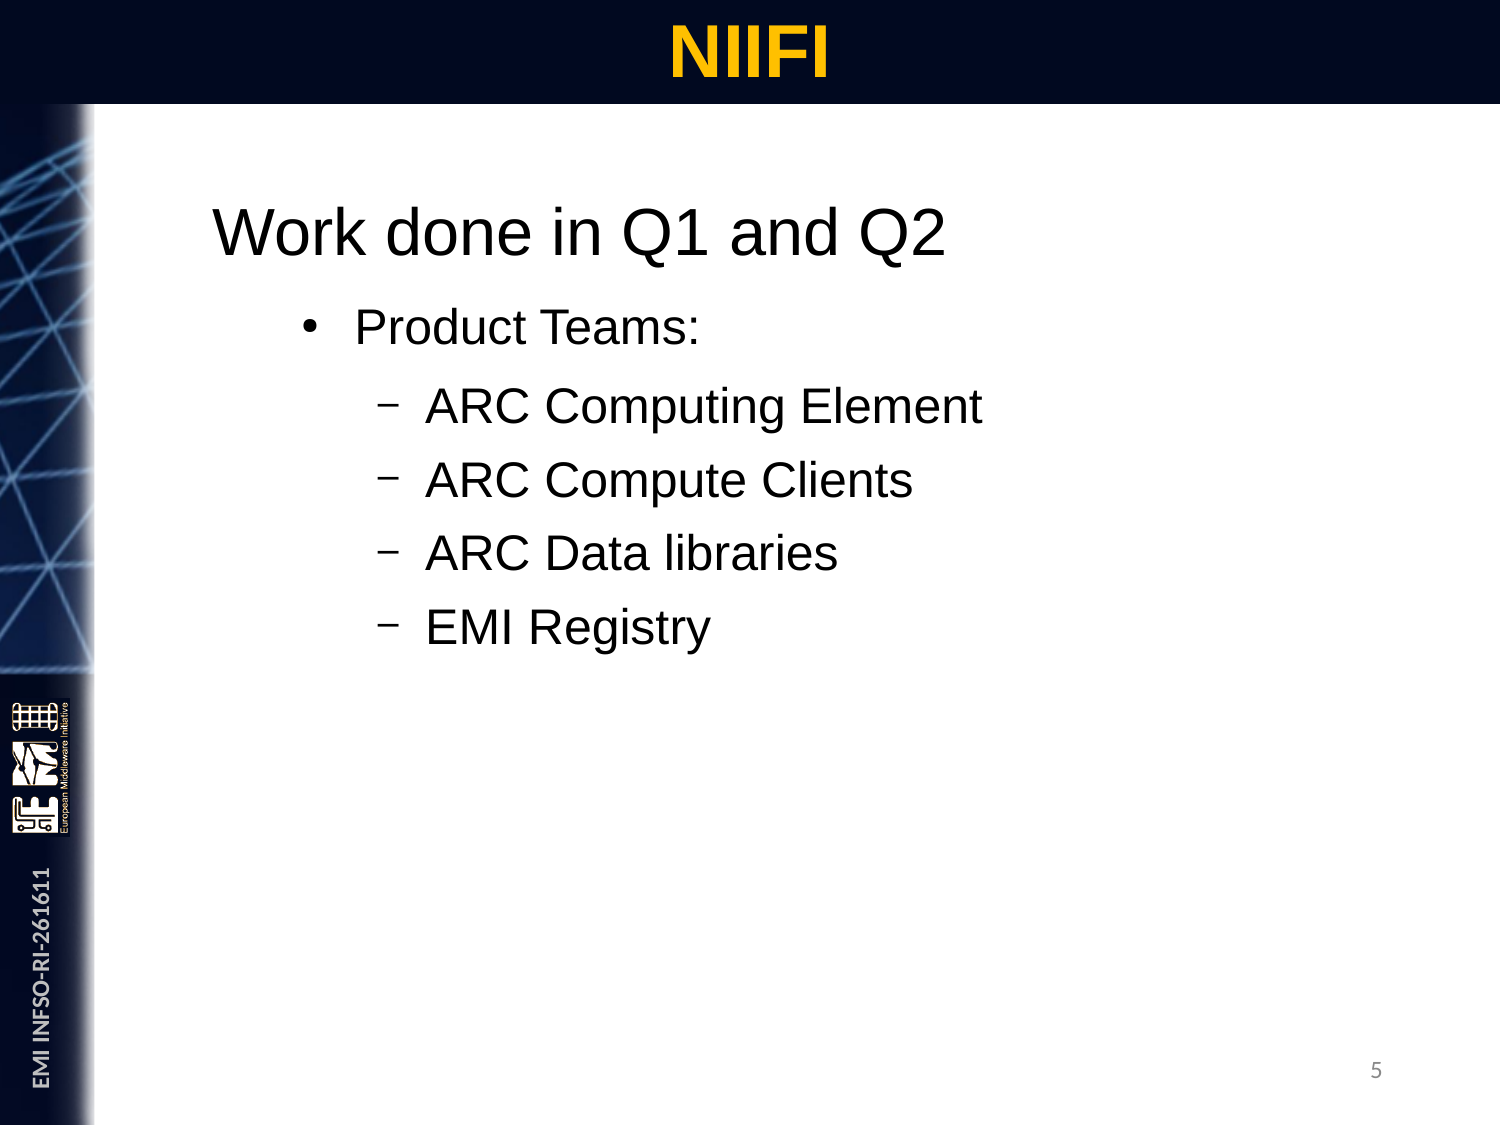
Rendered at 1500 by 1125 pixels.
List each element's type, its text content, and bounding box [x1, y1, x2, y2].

title NIIFI [0, 0, 1500, 104]
text_box <szám> [1354, 1042, 1424, 1103]
picture [0, 104, 105, 1125]
list Work done in Q1 and Q2 Product Teams: ARC Computing Element ARC Compute Clients ARC Data libraries EMI Registry [197, 187, 1426, 1005]
